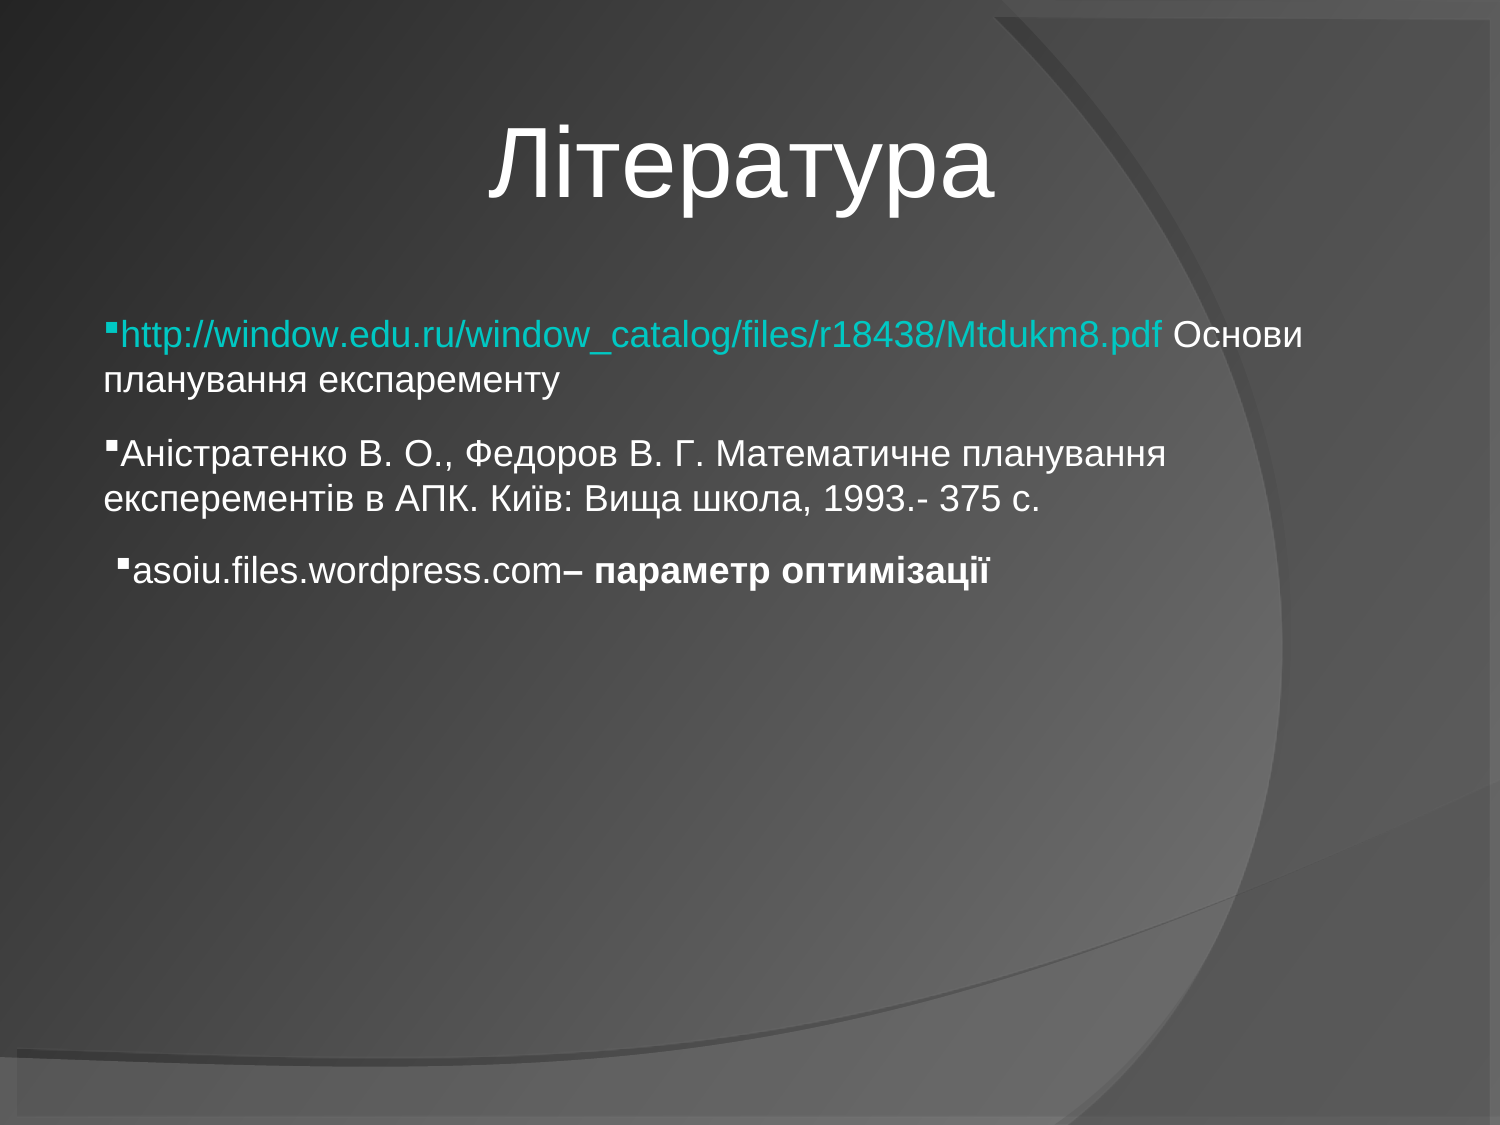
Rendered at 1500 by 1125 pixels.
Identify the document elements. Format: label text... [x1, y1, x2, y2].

text_box http://window.edu.ru/window_catalog/files/r18438/Mtdukm8.pdf Основи планування експаременту [88, 302, 1400, 409]
text_box asoiu.files.wordpress.com– параметр оптимізації [100, 538, 1471, 600]
text_box Аністратенко В. О., Федоров В. Г. Математичне планування експерементів в АПК. Київ: Вища школа, 1993.- 375 с. [88, 420, 1341, 527]
text_box Література [242, 90, 1297, 226]
